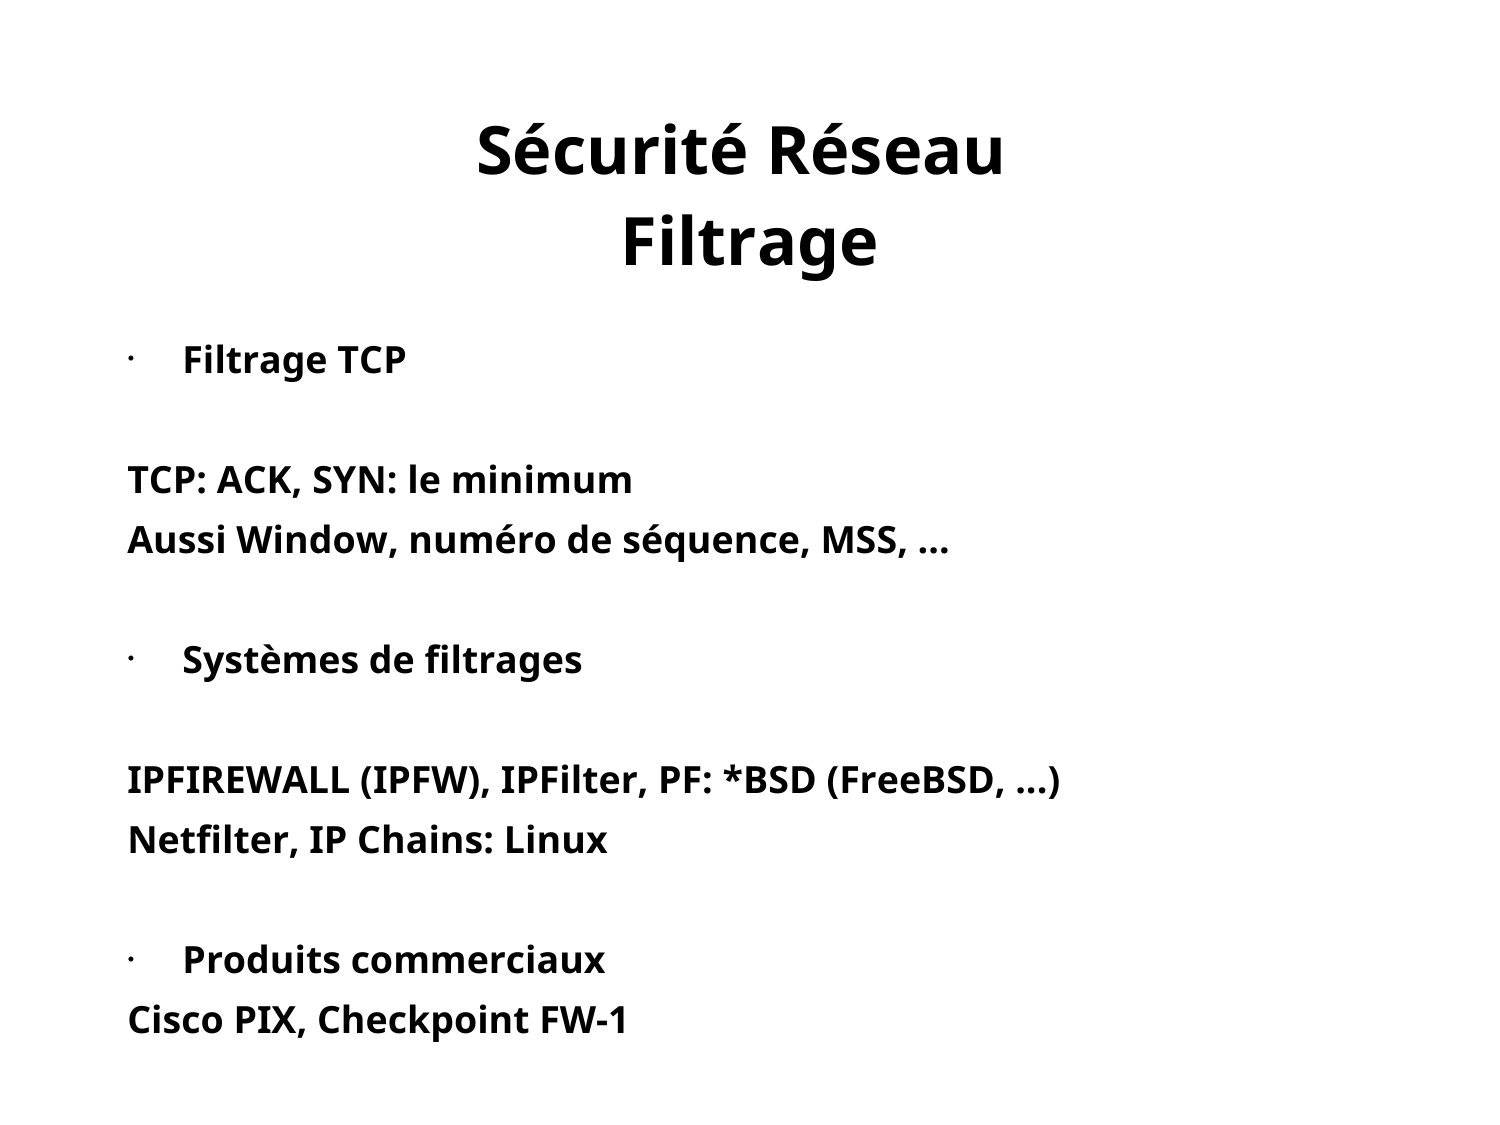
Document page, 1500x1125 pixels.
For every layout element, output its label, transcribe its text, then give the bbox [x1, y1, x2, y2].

title Sécurité Réseau Filtrage [112, 94, 1388, 293]
list Filtrage TCP TCP: ACK, SYN: le minimum Aussi Window, numéro de séquence, MSS, ... Systèmes de filtrages IPFIREWALL (IPFW), IPFilter, PF: *BSD (FreeBSD, ...) Netfilter, IP Chains: Linux Produits commerciaux Cisco PIX, Checkpoint FW-1 [112, 324, 1388, 1009]
